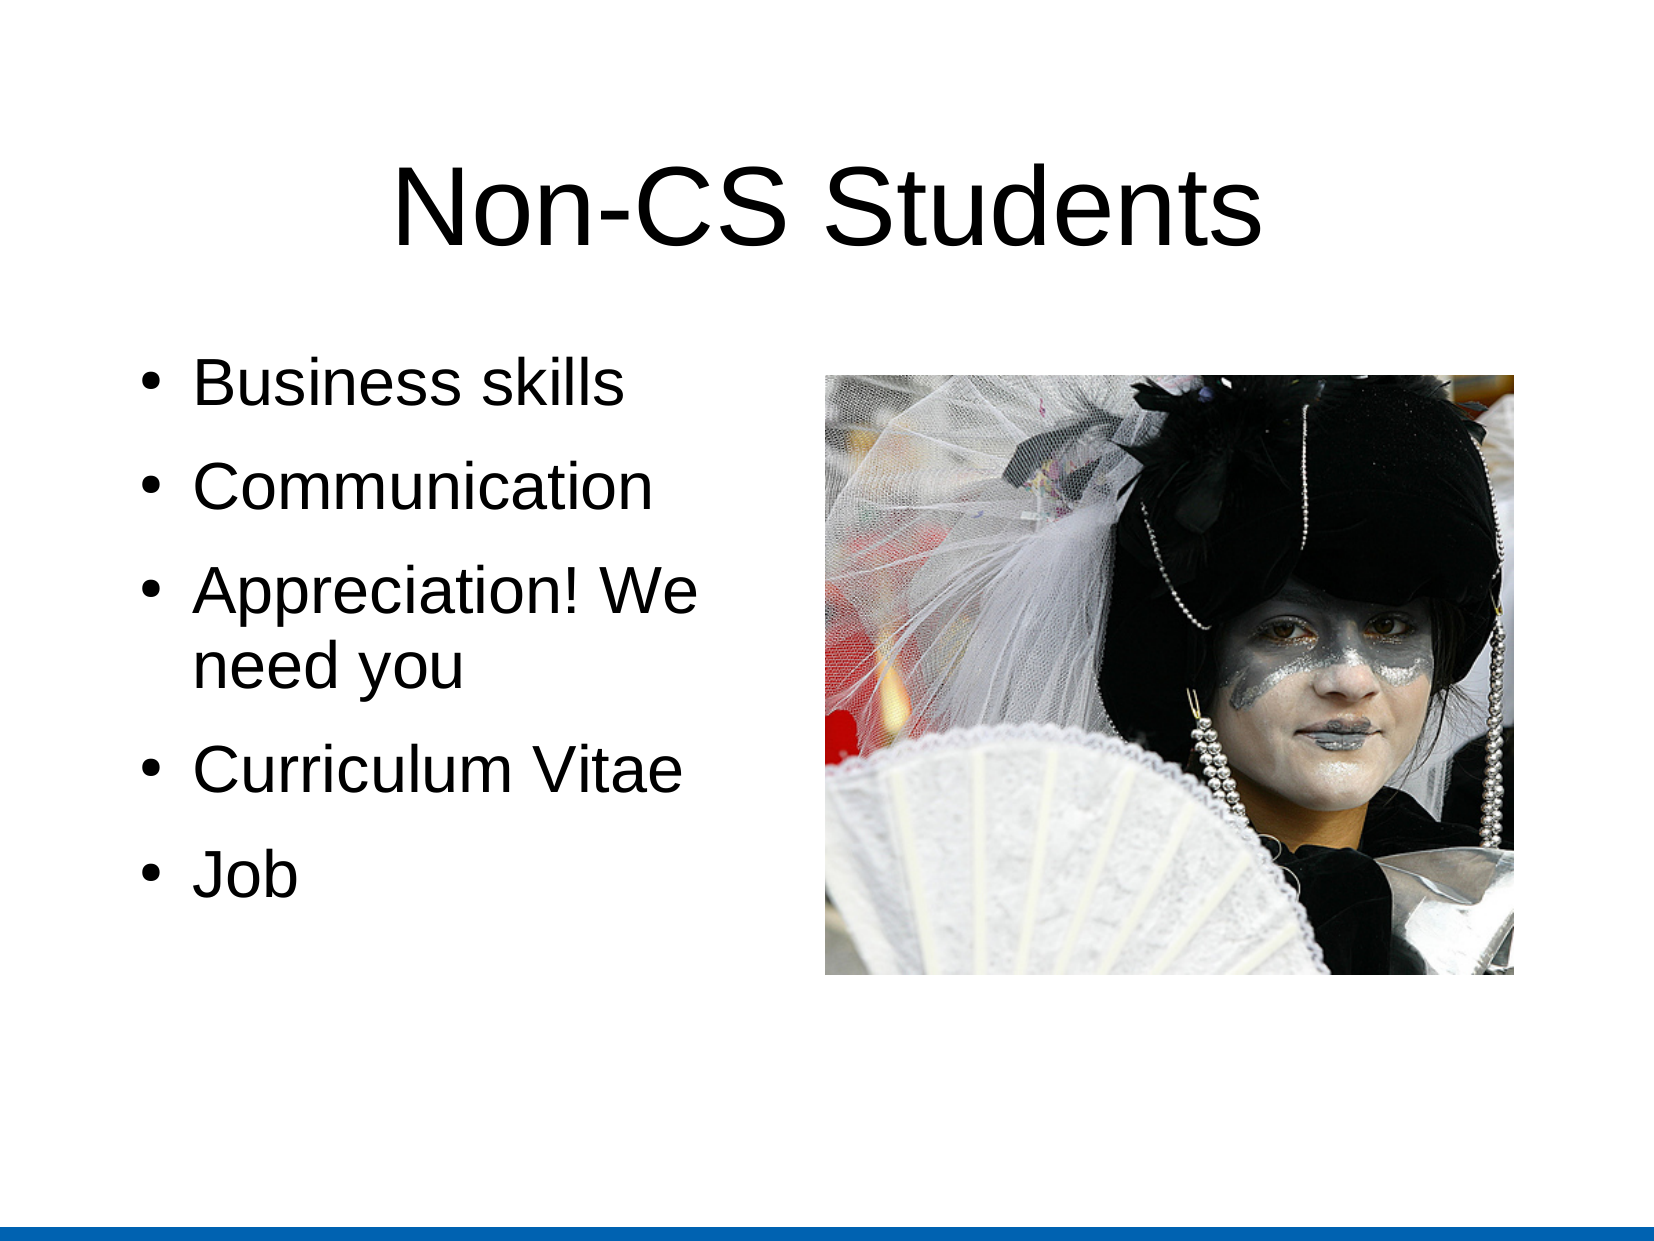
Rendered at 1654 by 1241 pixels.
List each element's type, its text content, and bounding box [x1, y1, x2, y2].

picture [825, 375, 1514, 976]
list Business skills Communication Appreciation! We need you Curriculum Vitae Job [121, 344, 811, 1112]
title Non-CS Students [121, 110, 1534, 303]
